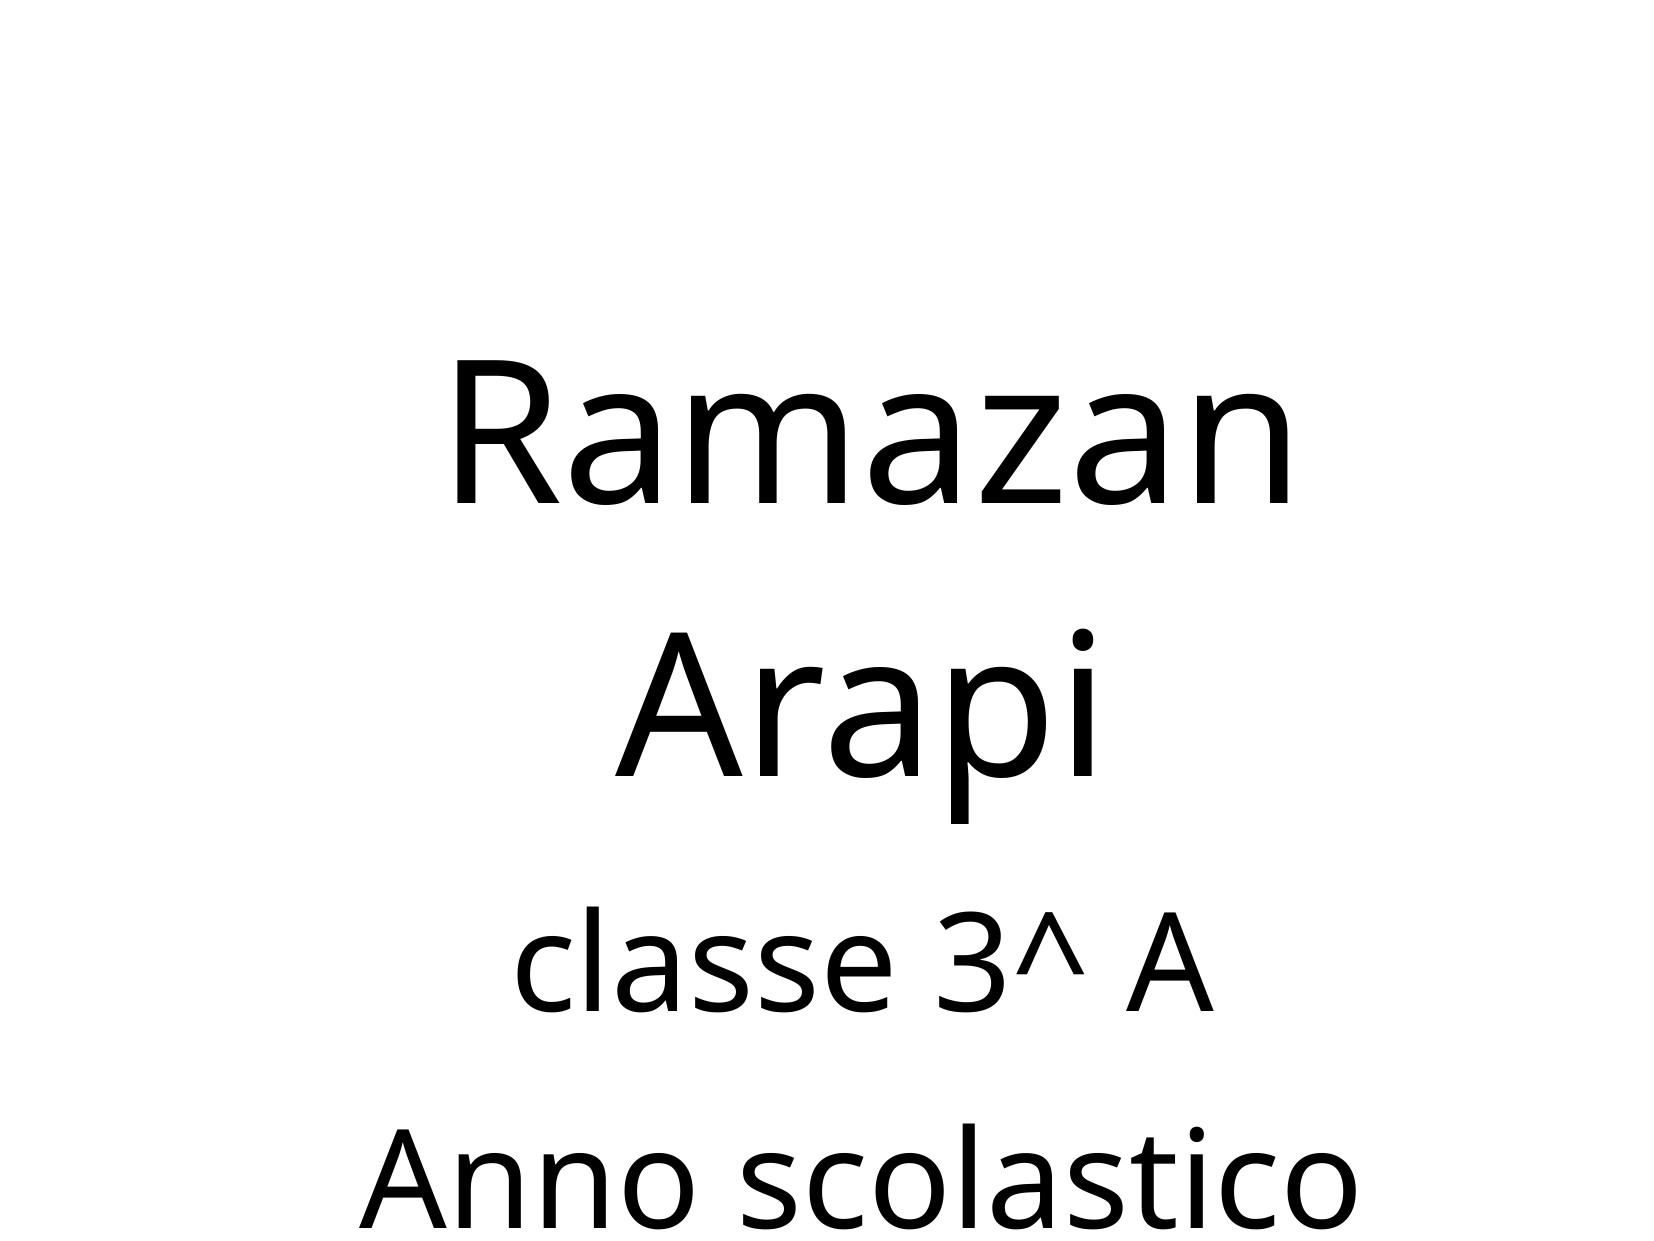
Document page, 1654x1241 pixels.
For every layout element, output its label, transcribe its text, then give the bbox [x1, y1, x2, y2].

list Ramazan Arapi classe 3^ A Anno scolastico 2012/2013 [82, 290, 1571, 1116]
